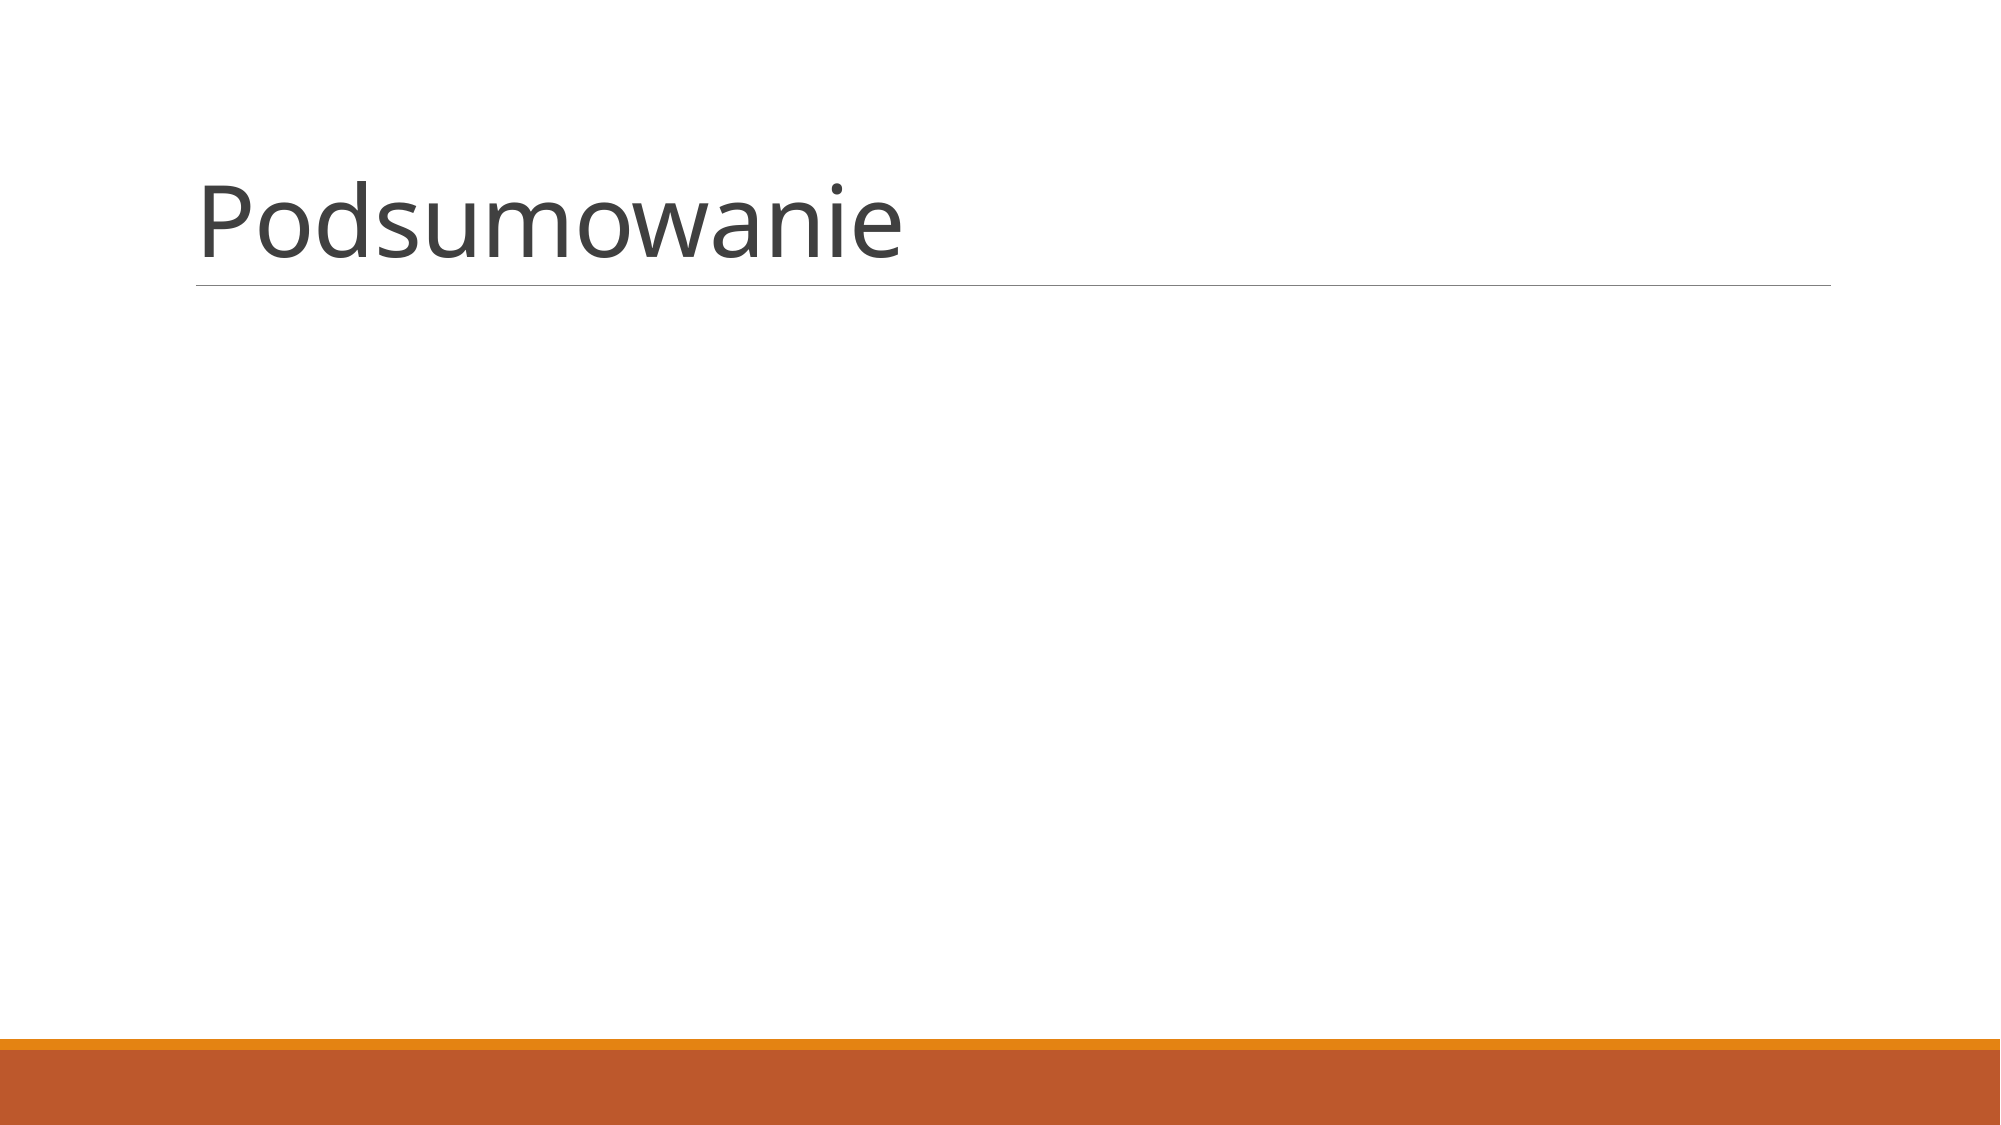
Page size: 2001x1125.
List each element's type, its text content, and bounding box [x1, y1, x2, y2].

title Podsumowanie [180, 47, 1831, 286]
